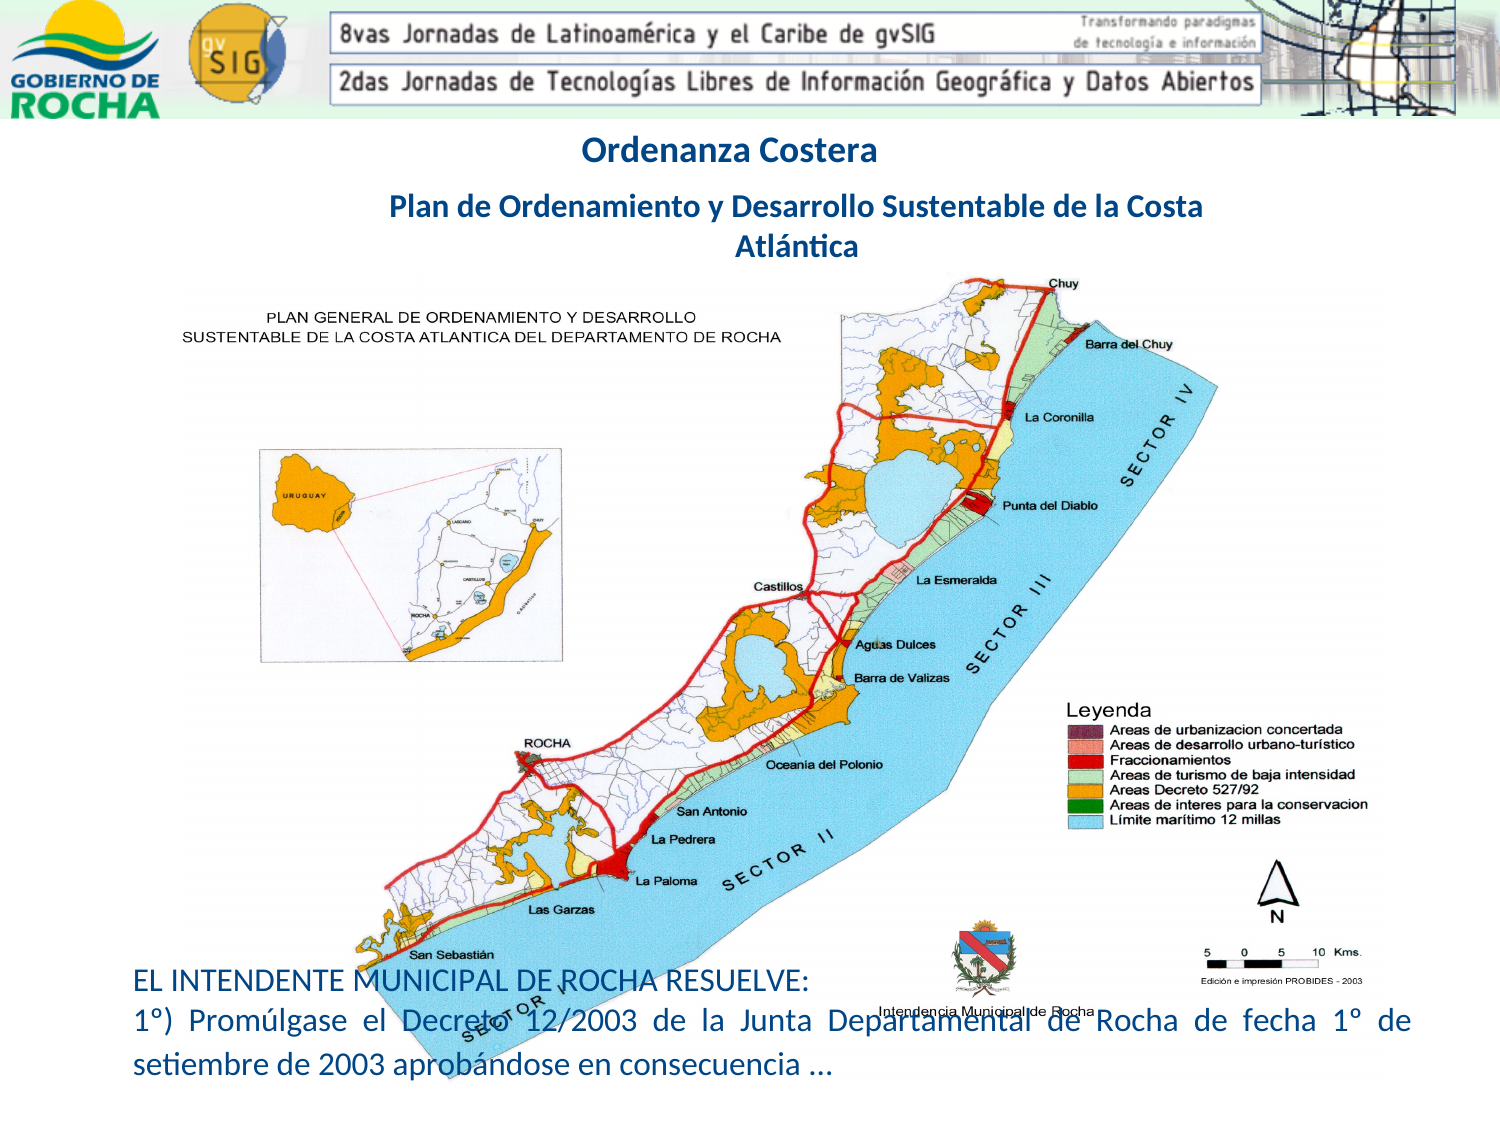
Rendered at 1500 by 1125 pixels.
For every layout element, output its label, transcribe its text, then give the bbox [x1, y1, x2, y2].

text_box Plan de Ordenamiento y Desarrollo Sustentable de la Costa Atlántica [324, 177, 1270, 265]
picture [0, 0, 1500, 119]
text_box Ordenanza Costera [566, 118, 1014, 177]
text_box EL INTENDENTE MUNICIPAL DE ROCHA RESUELVE: 1º) Promúlgase el Decreto 12/2003 de la Junta Departamental de Rocha de fecha 1º de setiembre de 2003 aprobándose en consecuencia ... [118, 950, 1447, 1099]
picture [177, 265, 1388, 950]
